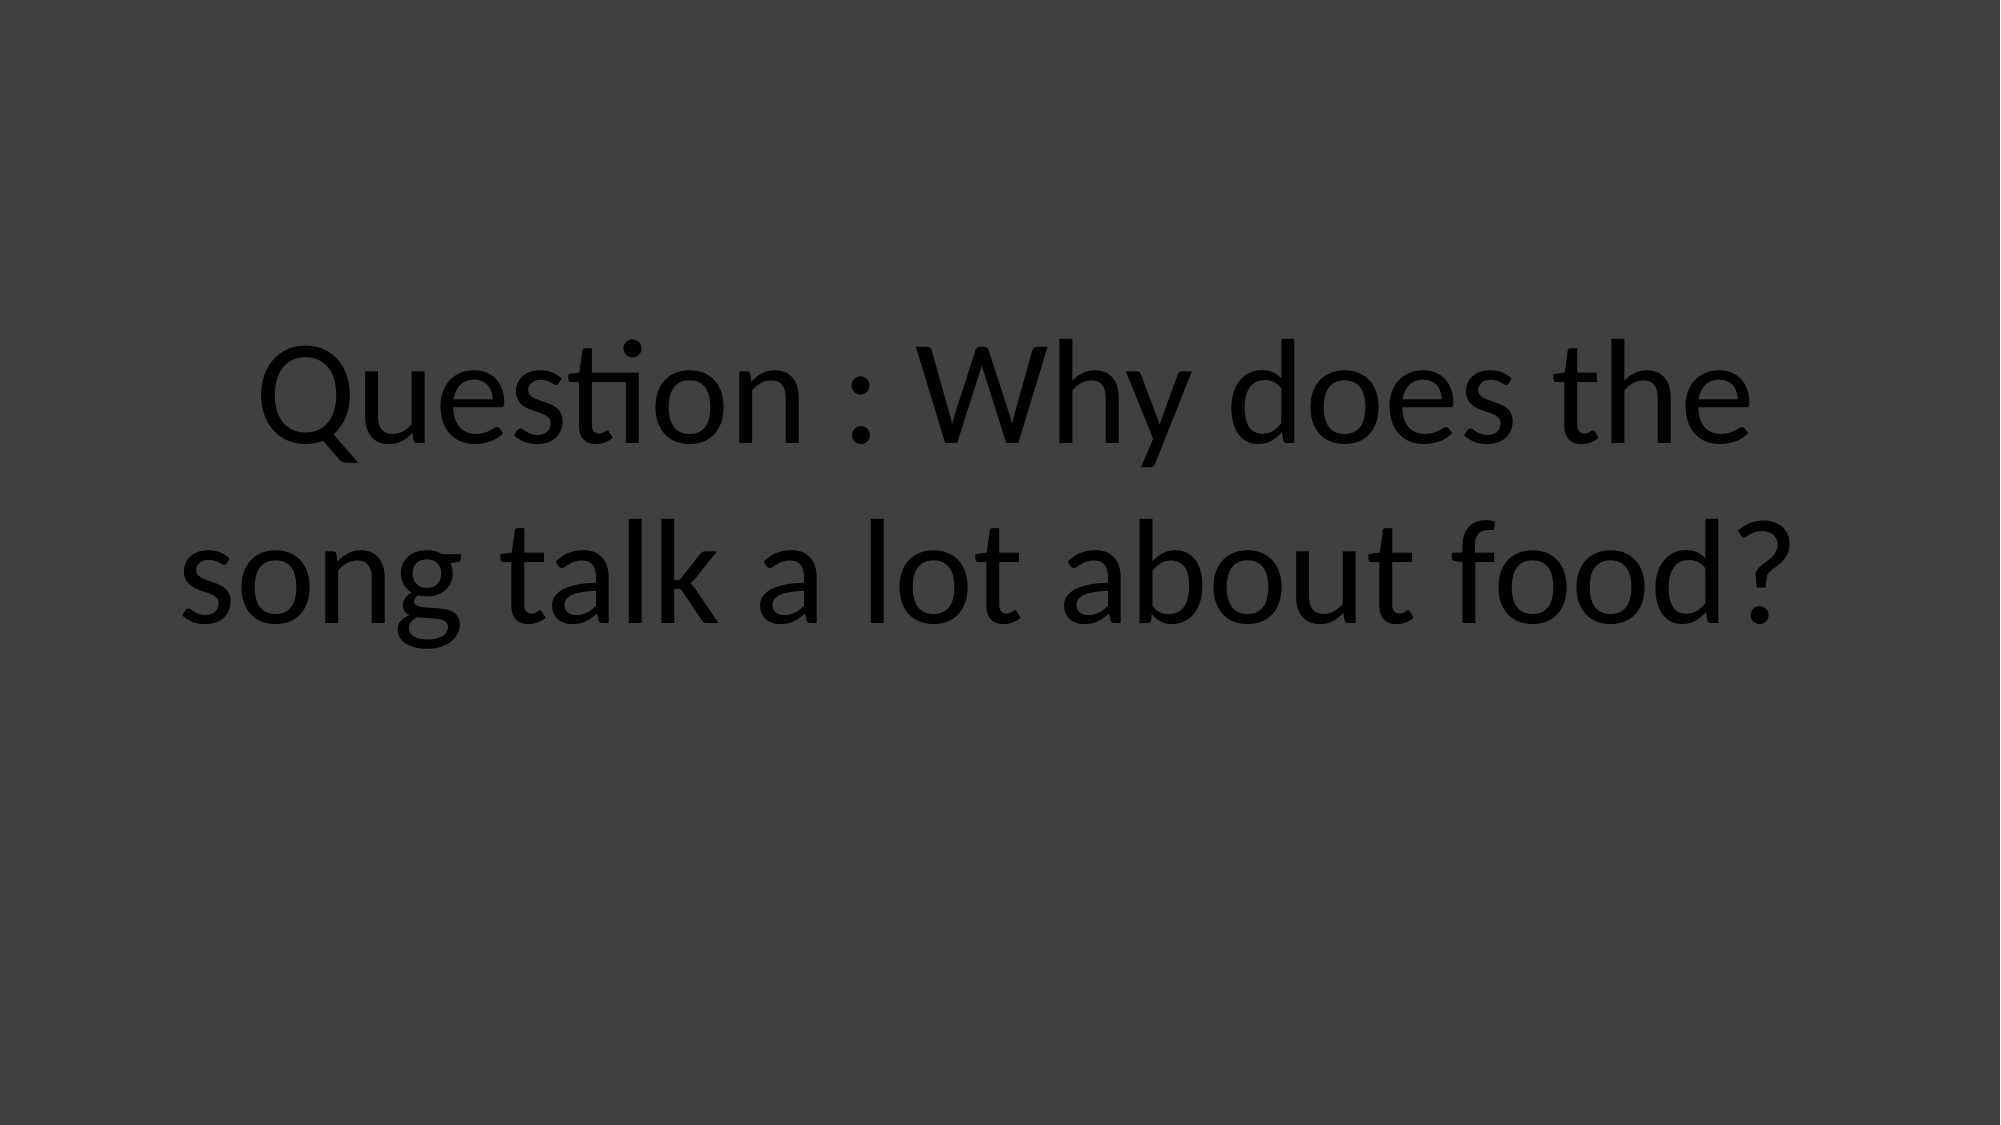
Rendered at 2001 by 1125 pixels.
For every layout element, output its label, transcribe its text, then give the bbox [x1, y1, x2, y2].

text_box Question : Why does the song talk a lot about food? [141, 286, 1871, 662]
